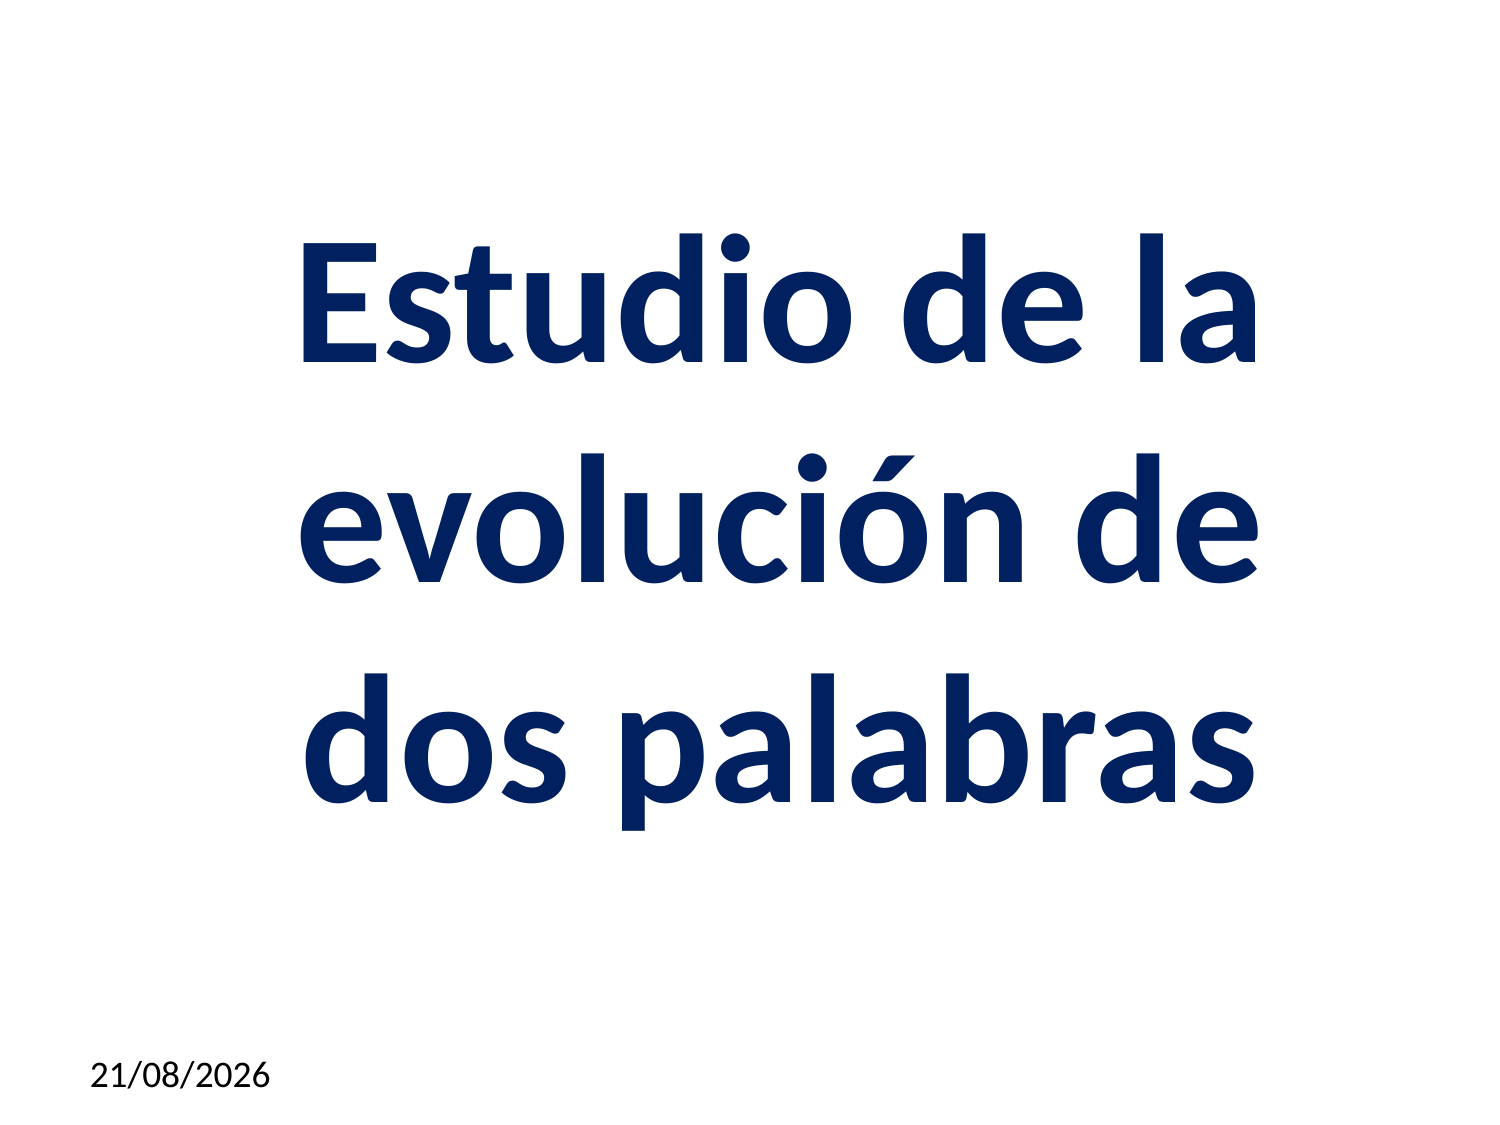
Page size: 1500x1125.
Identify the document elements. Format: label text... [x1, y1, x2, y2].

title Estudio de la evolución de dos palabras [142, 172, 1418, 414]
